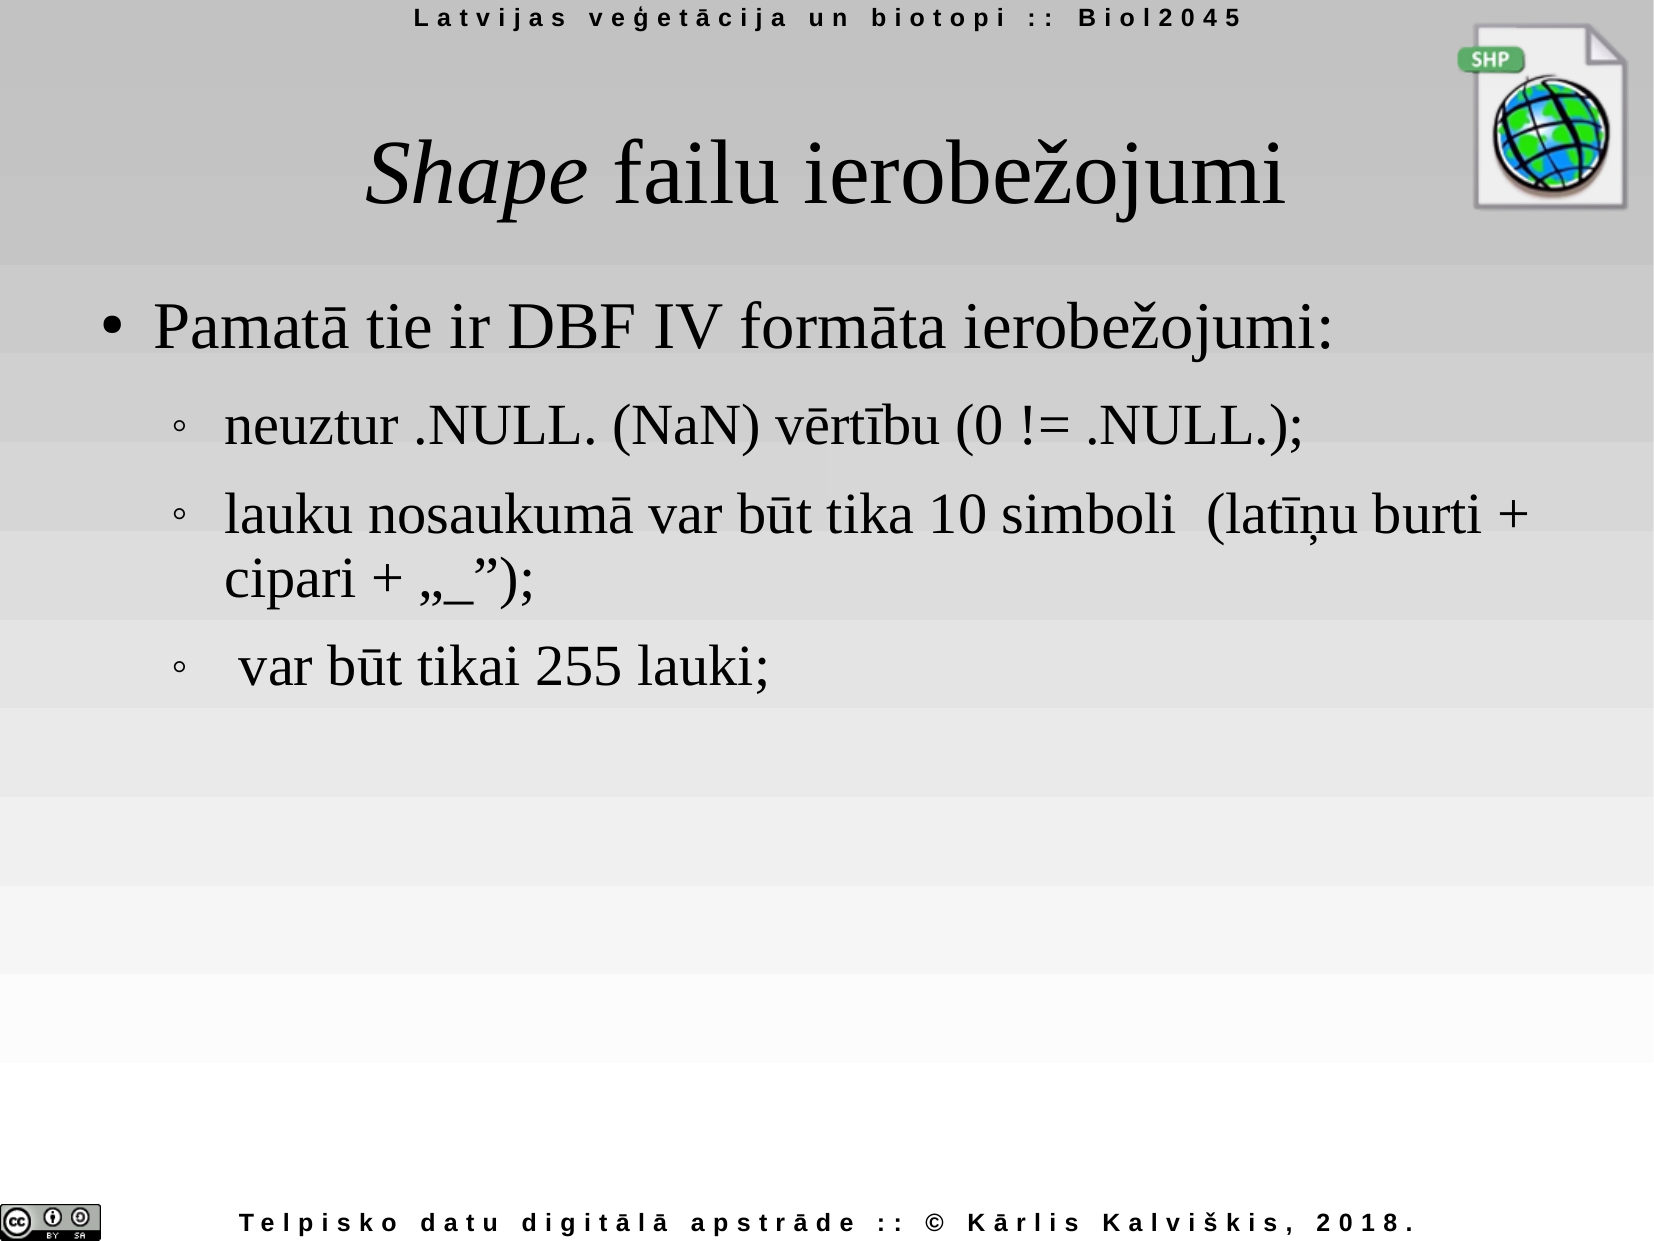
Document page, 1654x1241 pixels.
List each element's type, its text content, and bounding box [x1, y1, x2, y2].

picture [0, 0, 1654, 1241]
list Pamatā tie ir DBF IV formāta ierobežojumi: neuztur .NULL. (NaN) vērtību (0 != .NULL.); lauku nosaukumā var būt tika 10 simboli (latīņu burti + cipari + „_”); var būt tikai 255 lauki; [82, 289, 1571, 1098]
title Shape failu ierobežojumi [29, 56, 1625, 289]
